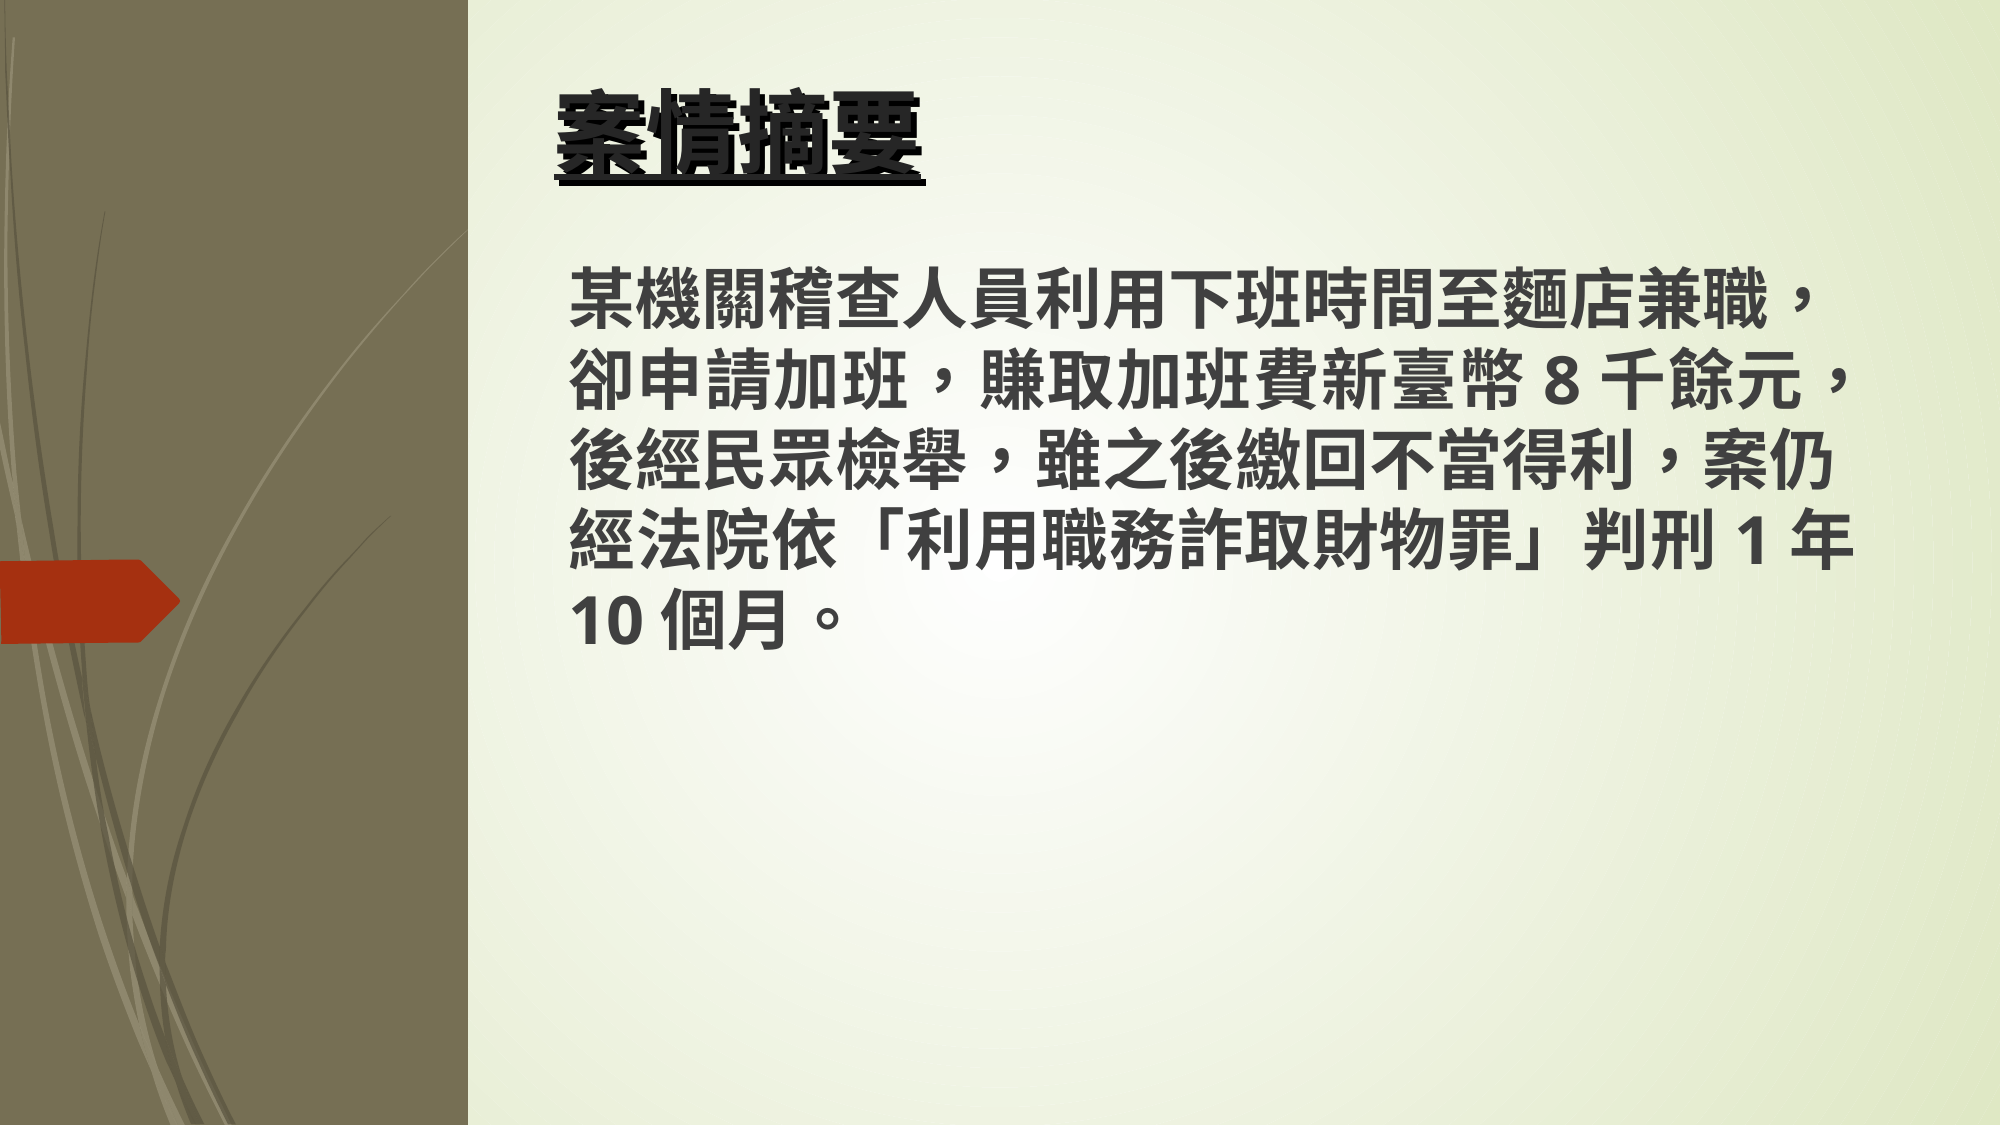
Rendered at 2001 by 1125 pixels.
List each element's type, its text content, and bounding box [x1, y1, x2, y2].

text_box [0, 0, 2000, 1125]
list 某機關稽查人員利用下班時間至麵店兼職，卻申請加班，賺取加班費新臺幣8千餘元，後經民眾檢舉，雖之後繳回不當得利，案仍經法院依「利用職務詐取財物罪」判刑1年10個月。 [553, 249, 1888, 870]
title 案情摘要 [538, 67, 1873, 278]
